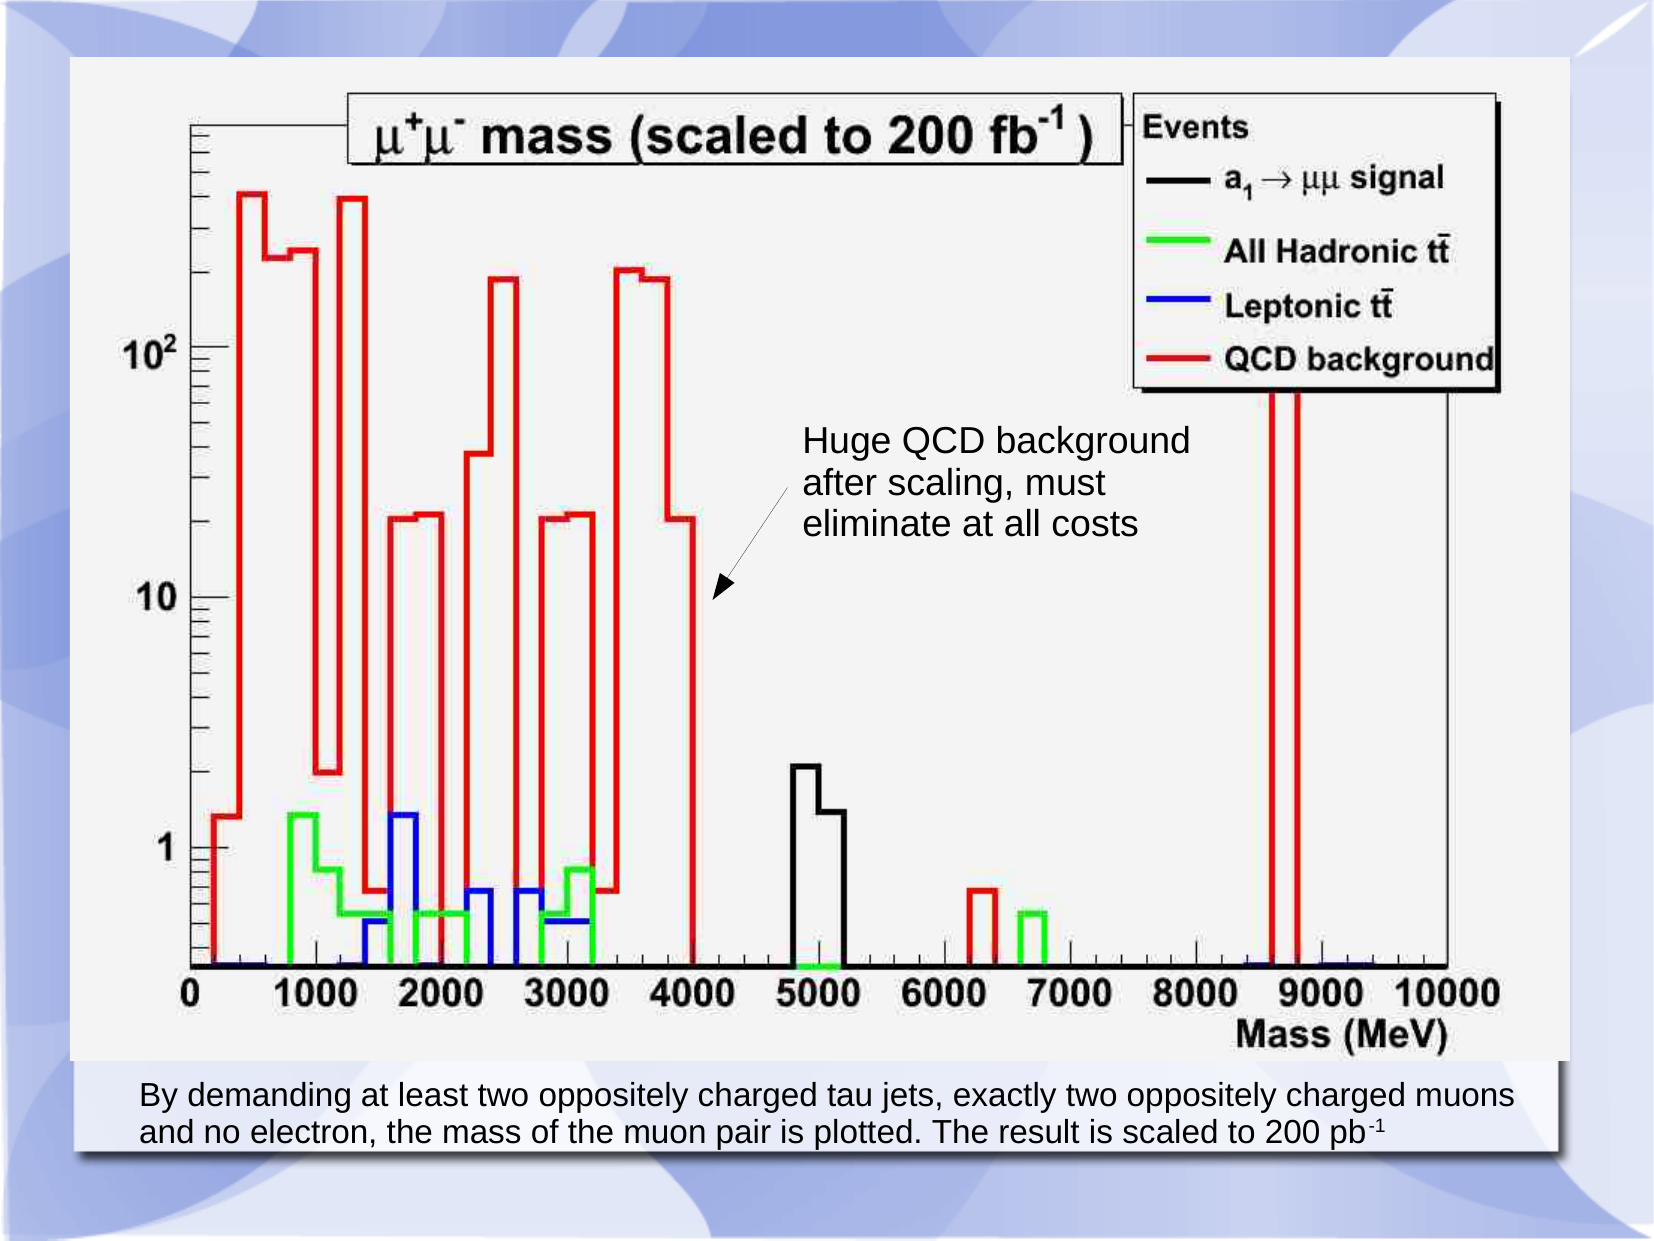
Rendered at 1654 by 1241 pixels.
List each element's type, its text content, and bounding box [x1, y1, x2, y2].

text_box By demanding at least two oppositely charged tau jets, exactly two oppositely charged muons and no electron, the mass of the muon pair is plotted. The result is scaled to 200 pb-1 [124, 1068, 1587, 1158]
picture [0, 0, 1654, 1241]
text_box Huge QCD background after scaling, must eliminate at all costs [787, 412, 1276, 638]
